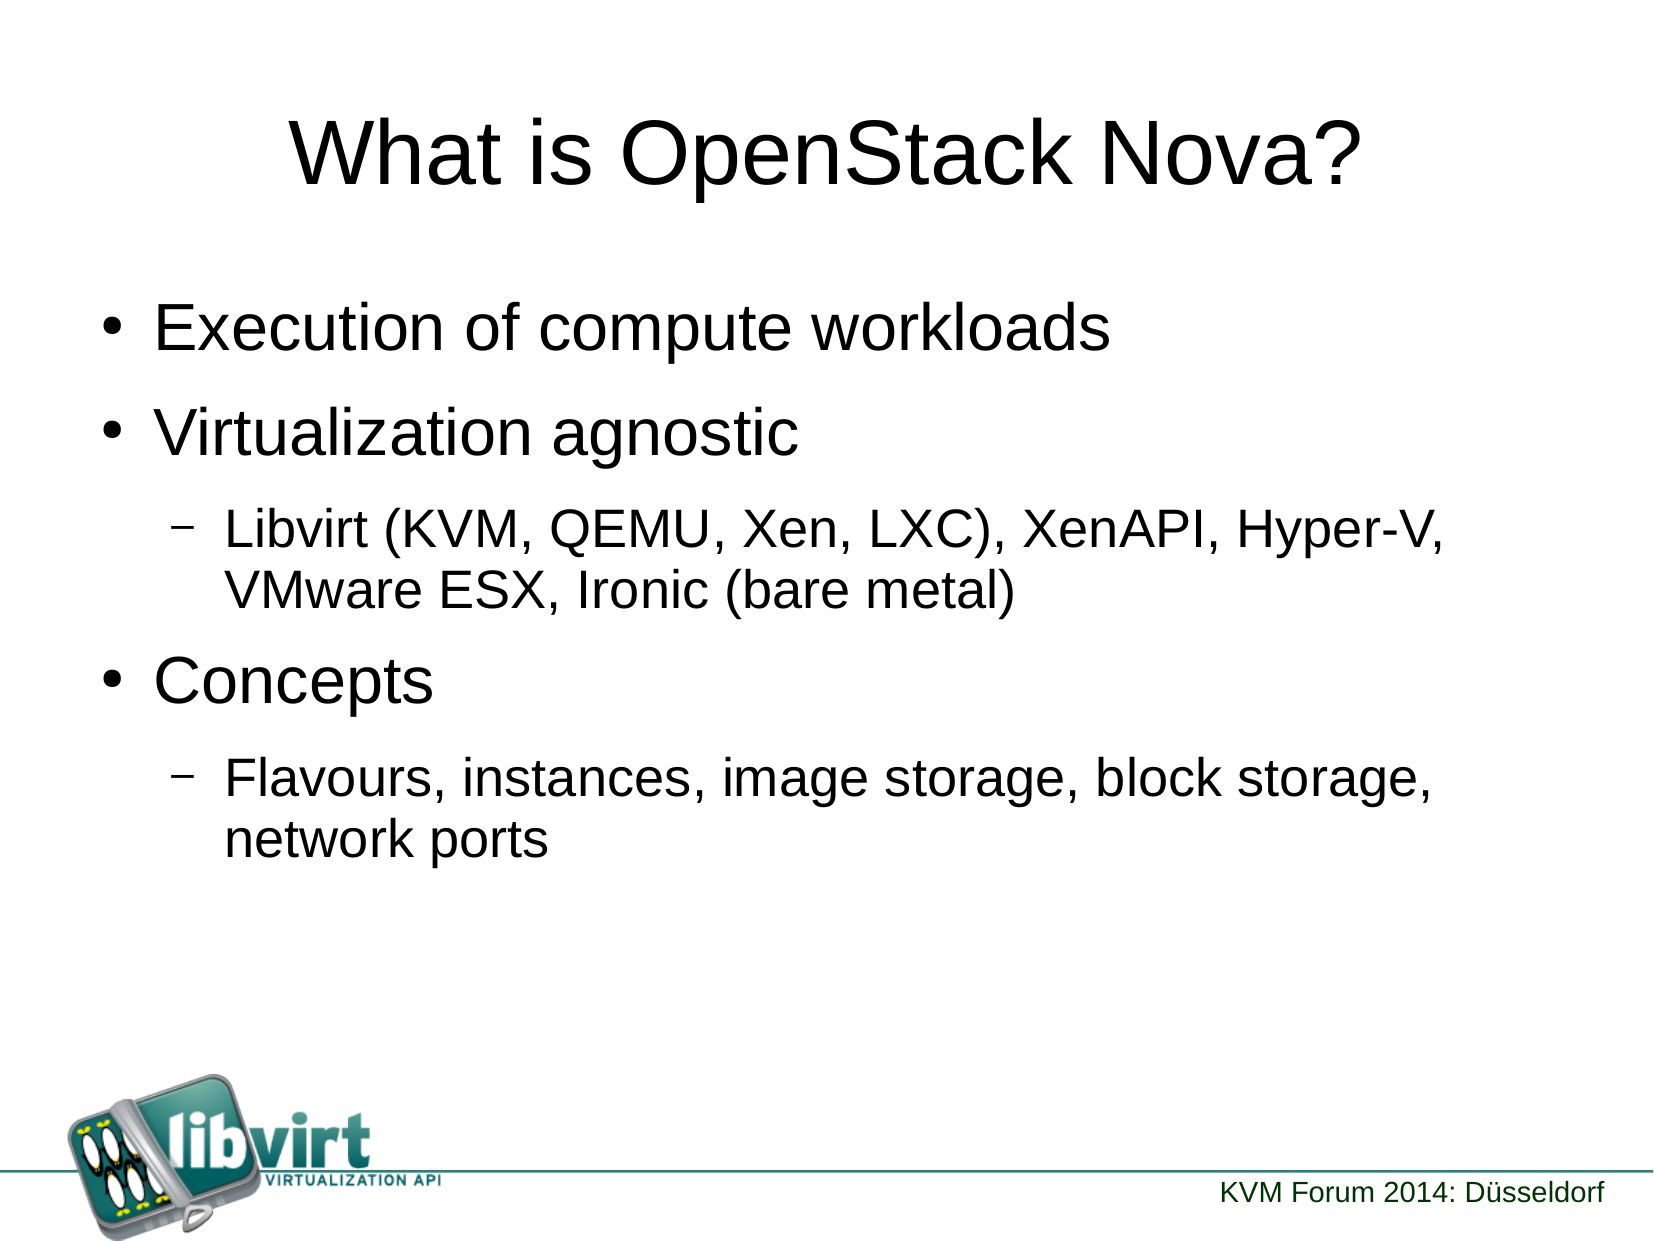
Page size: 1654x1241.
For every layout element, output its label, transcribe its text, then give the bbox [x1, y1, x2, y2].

list Execution of compute workloads Virtualization agnostic Libvirt (KVM, QEMU, Xen, LXC), XenAPI, Hyper-V, VMware ESX, Ironic (bare metal) Concepts Flavours, instances, image storage, block storage, network ports [82, 290, 1571, 1010]
picture [0, 1074, 1654, 1241]
title What is OpenStack Nova? [82, 49, 1571, 257]
